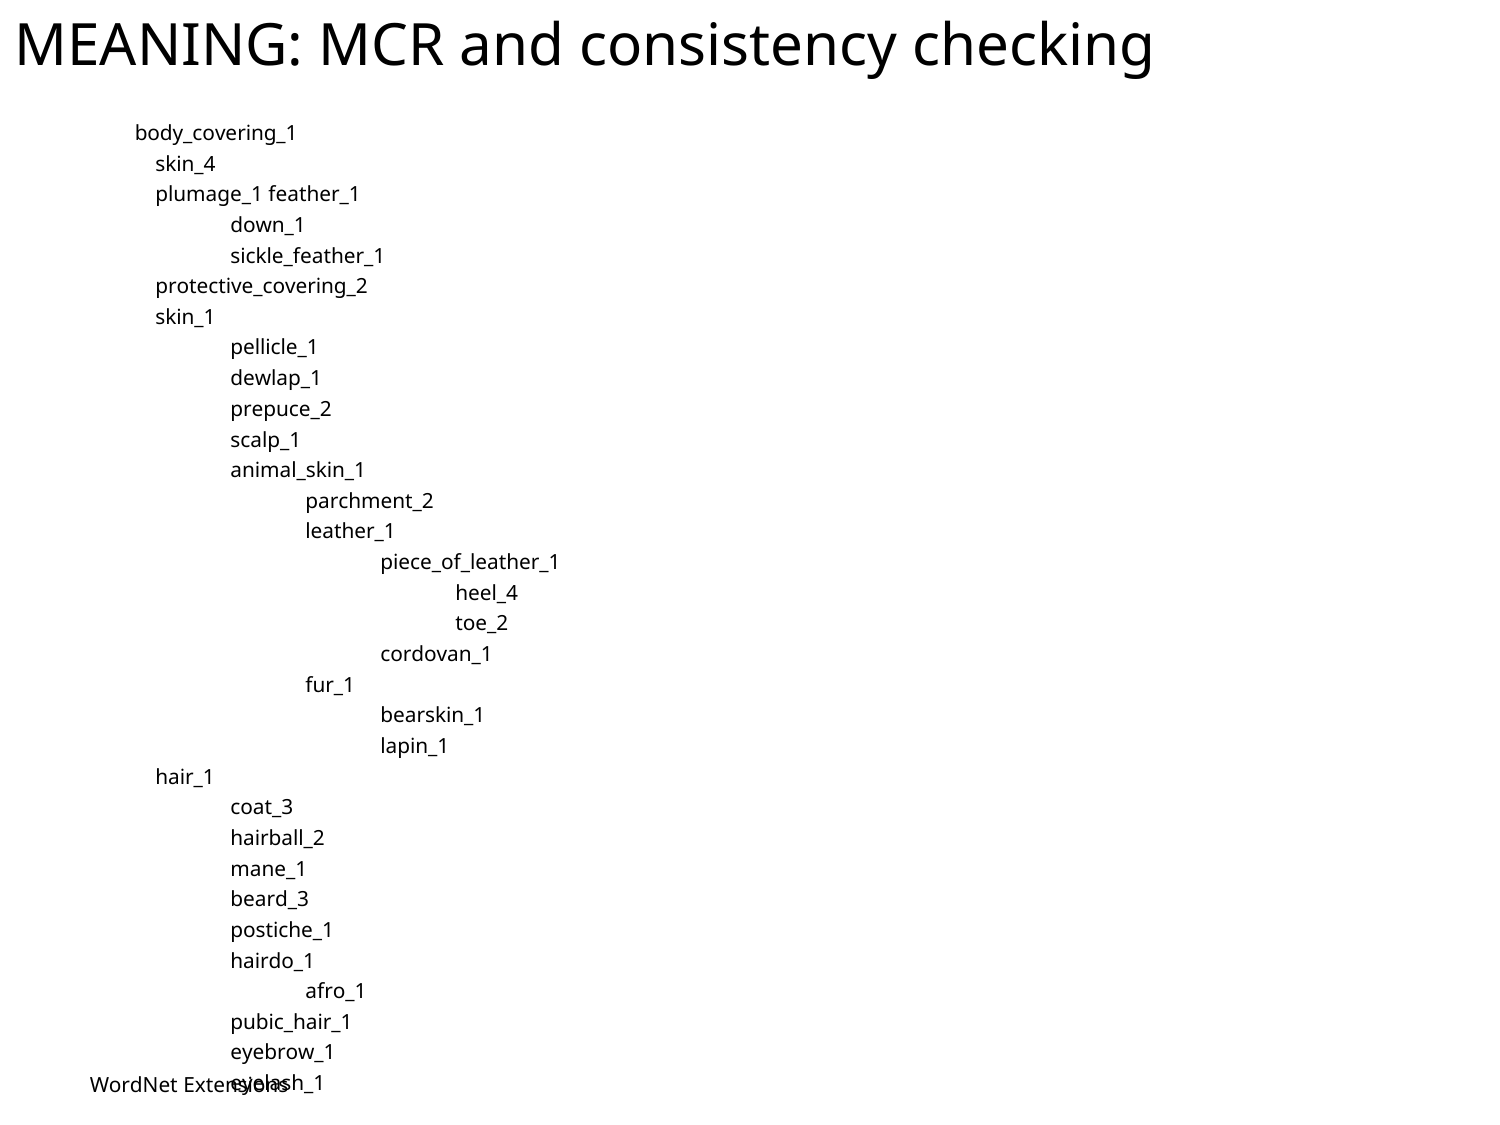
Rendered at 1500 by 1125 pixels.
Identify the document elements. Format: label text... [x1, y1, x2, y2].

title MEANING: MCR and consistency checking [0, 0, 1500, 86]
list body_covering_1 skin_4 plumage_1 feather_1 down_1 sickle_feather_1 protective_covering_2 skin_1 pellicle_1 dewlap_1 prepuce_2 scalp_1 animal_skin_1 parchment_2 leather_1 piece_of_leather_1 heel_4 toe_2 cordovan_1 fur_1 bearskin_1 lapin_1 hair_1 coat_3 hairball_2 mane_1 beard_3 postiche_1 hairdo_1 afro_1 pubic_hair_1 eyebrow_1 eyelash_1 [75, 112, 1438, 1008]
